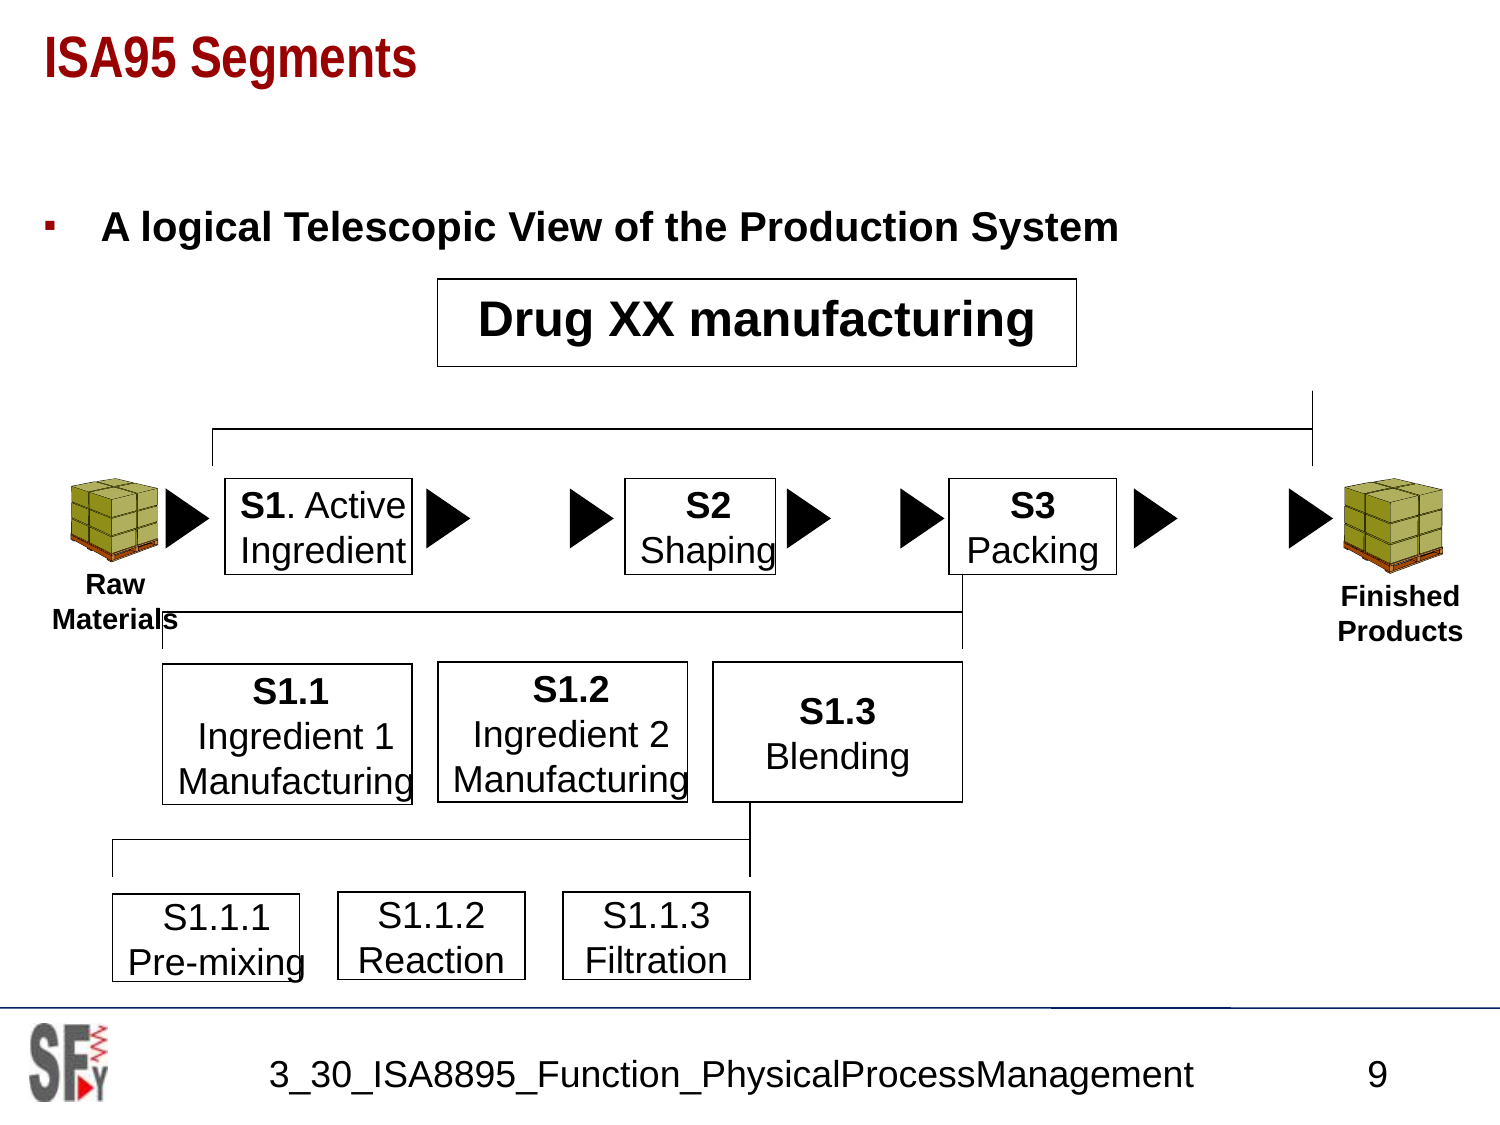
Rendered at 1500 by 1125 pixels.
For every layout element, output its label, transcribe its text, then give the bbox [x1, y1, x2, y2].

text_box S1. Active Ingredient [225, 478, 413, 575]
text_box S3 Packing [949, 478, 1117, 575]
text_box S1.1.1 Pre-mixing [112, 894, 300, 982]
text_box Raw Materials [163, 613, 194, 644]
list A logical Telescopic View of the Production System [29, 184, 1471, 988]
picture [70, 478, 159, 558]
picture [1343, 478, 1443, 569]
text_box Finished Products [1322, 569, 1479, 655]
text_box [166, 489, 209, 548]
text_box [1134, 489, 1177, 548]
text_box S2 Shaping [624, 478, 776, 575]
text_box S1.1 Ingredient 1 Manufacturing [162, 664, 413, 805]
text_box [901, 489, 944, 548]
text_box S1.1.3 Filtration [562, 891, 750, 980]
text_box S1.3 Blending [712, 661, 963, 802]
text_box [1289, 489, 1332, 548]
text_box Drug XX manufacturing [437, 278, 1077, 367]
text_box [787, 489, 830, 548]
text_box [427, 489, 469, 548]
footer 3_30_ISA8895_Function_PhysicalProcessManagement [253, 1034, 1336, 1103]
text_box S1.1.2 Reaction [337, 891, 525, 980]
picture [29, 1023, 108, 1102]
title ISA95 Segments [29, 12, 1471, 138]
text_box Raw Materials [36, 558, 194, 644]
slide_number <numéro> [1352, 1034, 1490, 1103]
text_box S1.2 Ingredient 2 Manufacturing [437, 661, 688, 802]
text_box [570, 489, 613, 548]
